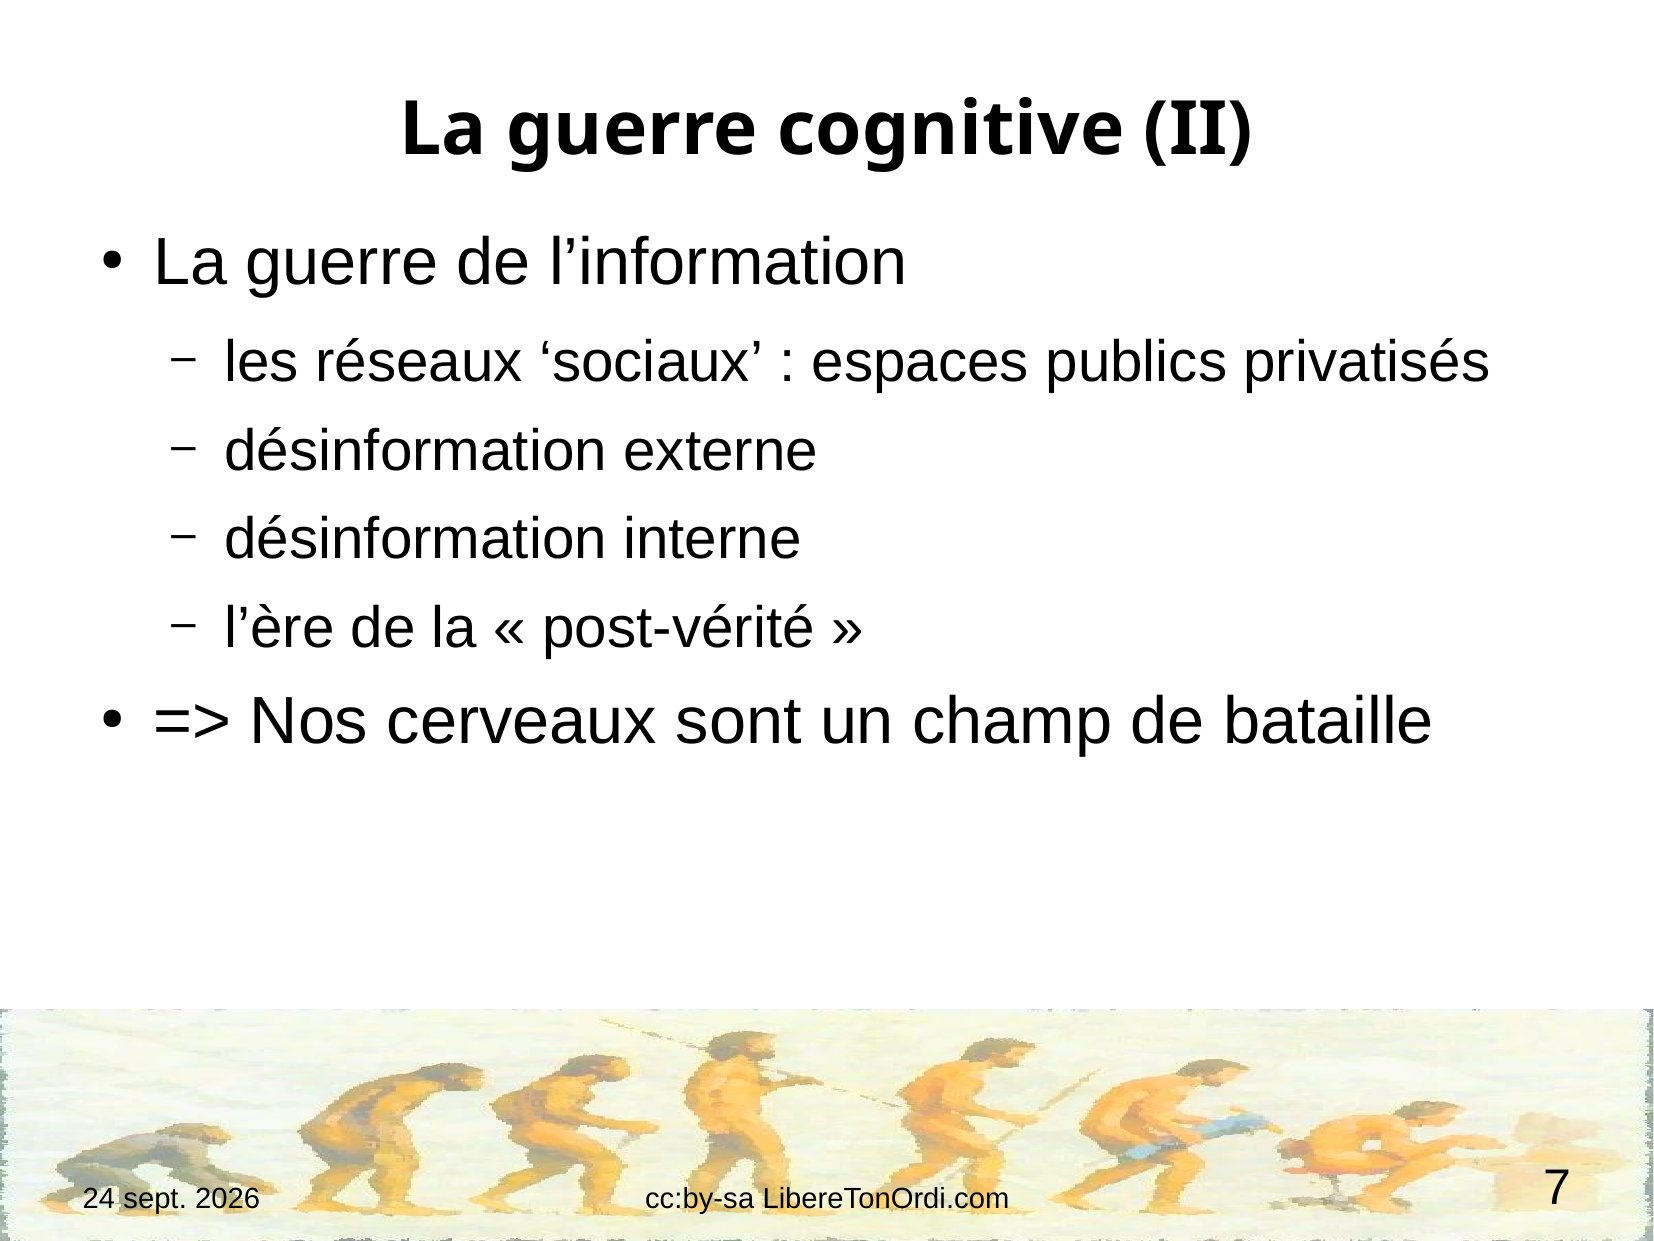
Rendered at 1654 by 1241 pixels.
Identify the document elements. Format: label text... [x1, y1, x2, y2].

picture [0, 1009, 1654, 1241]
title La guerre cognitive (II) [82, 49, 1571, 201]
list La guerre de l’information les réseaux ‘sociaux’ : espaces publics privatisés désinformation externe désinformation interne l’ère de la « post-vérité » => Nos cerveaux sont un champ de bataille [82, 224, 1571, 1010]
